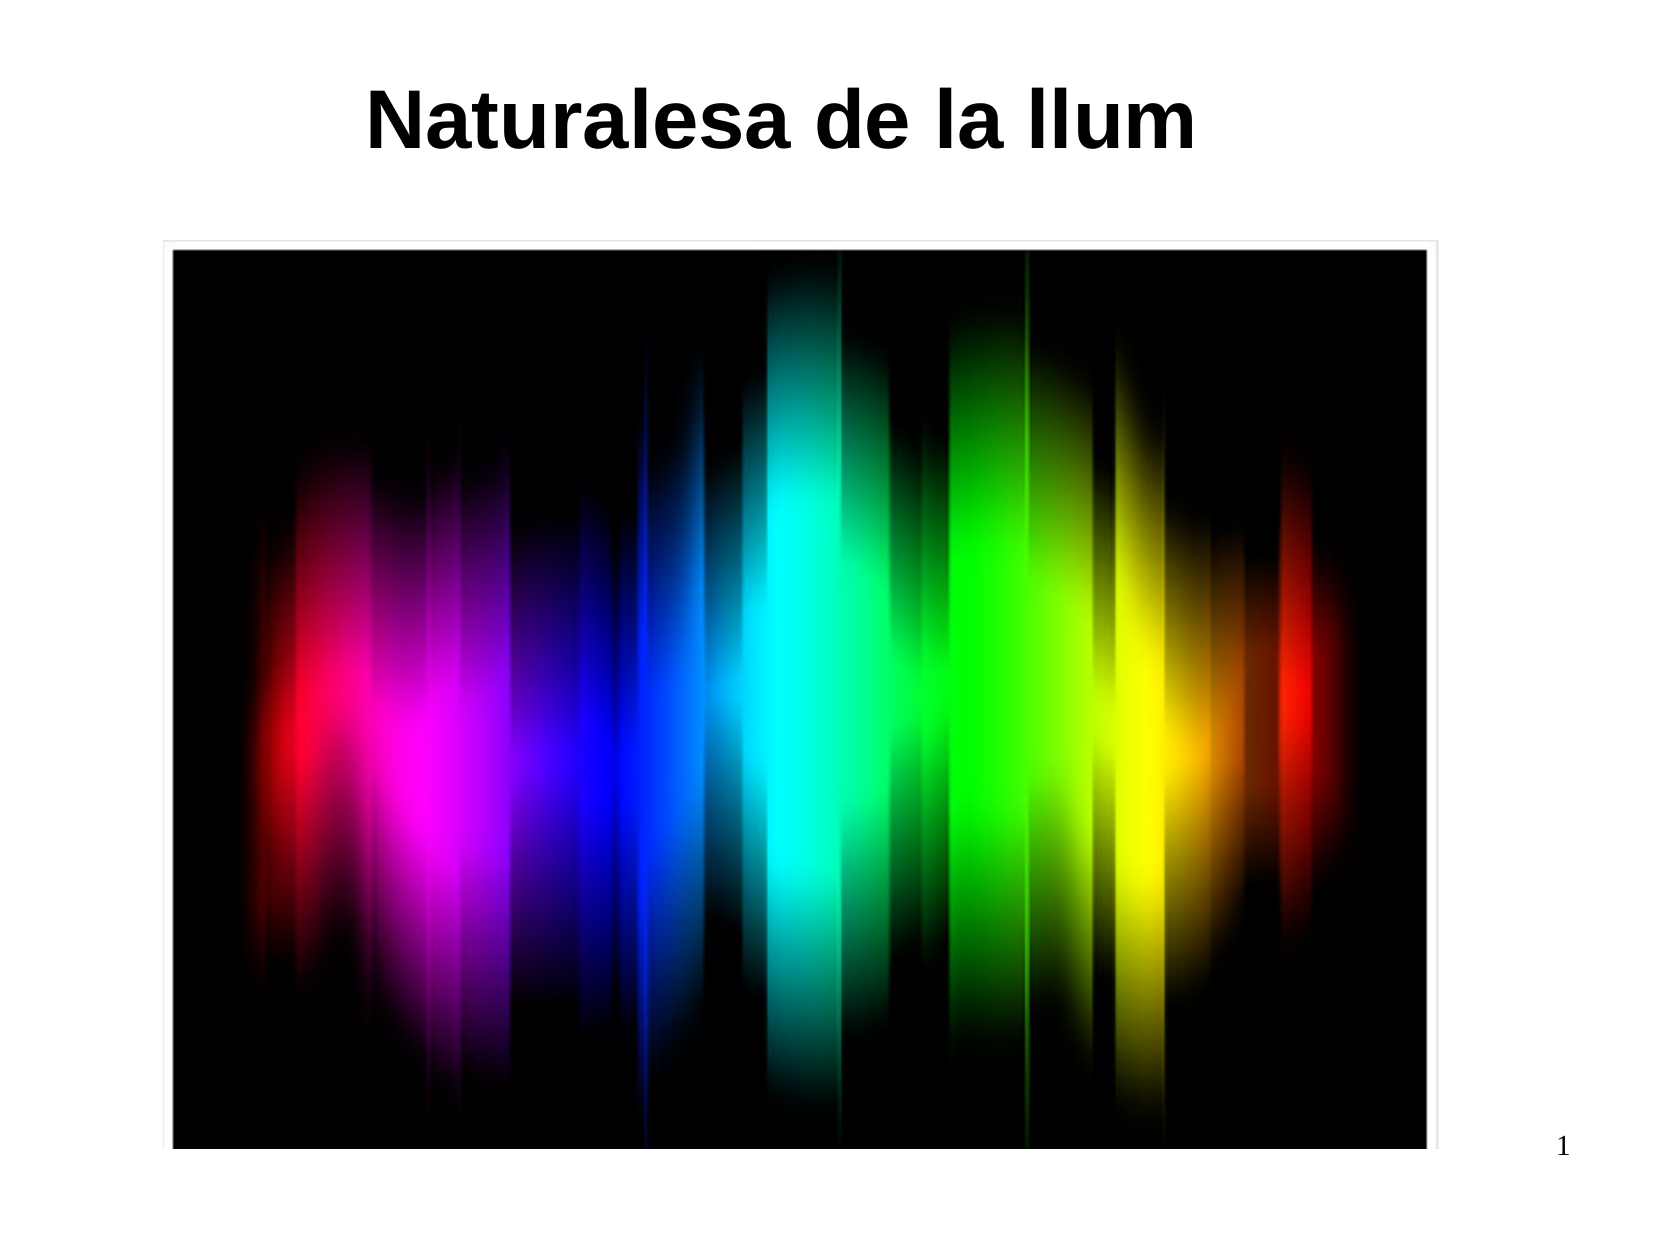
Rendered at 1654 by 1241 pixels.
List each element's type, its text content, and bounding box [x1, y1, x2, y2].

text_box Naturalesa de la llum [350, 65, 1315, 174]
picture [162, 240, 1439, 1149]
